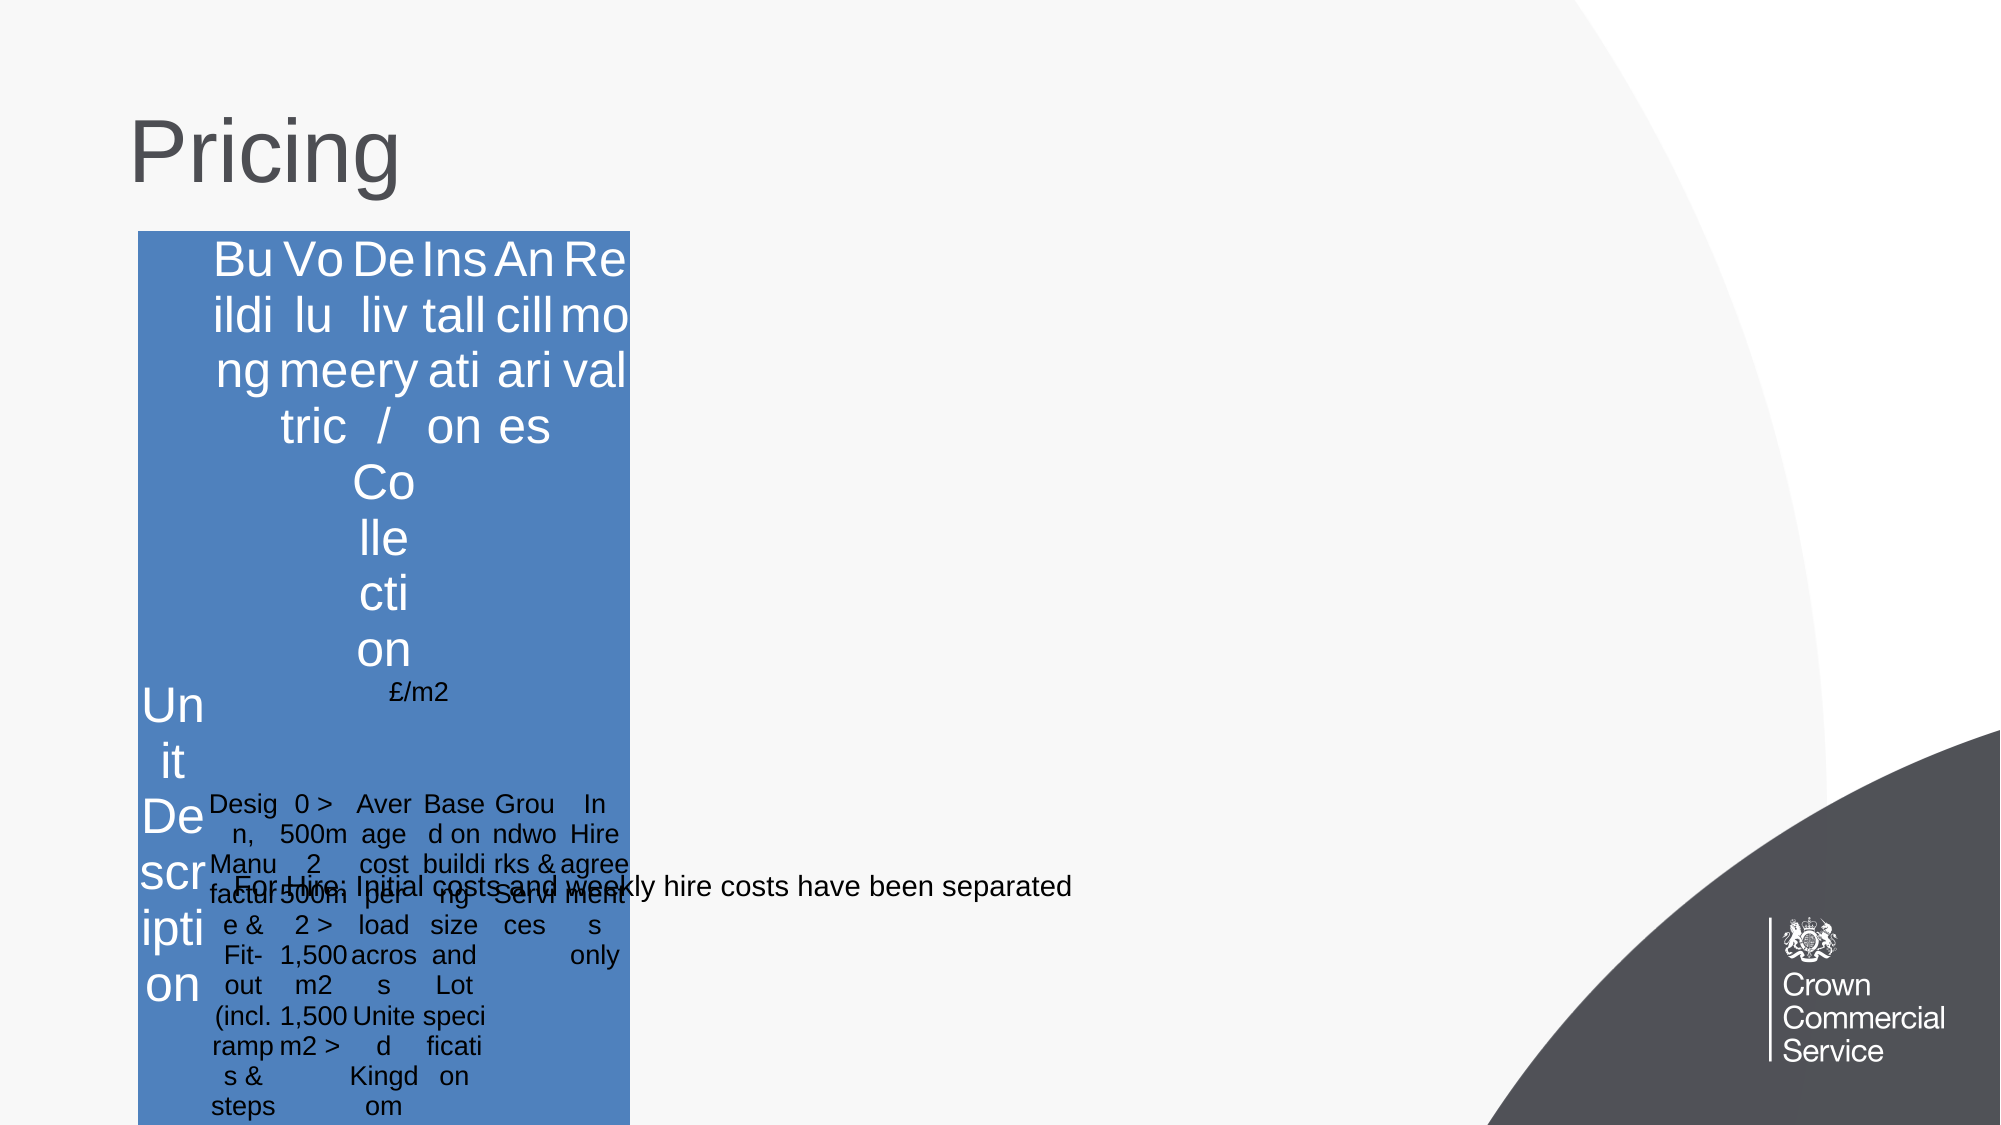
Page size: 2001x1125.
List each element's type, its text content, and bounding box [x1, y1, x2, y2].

table_cell 0 > 500m2 500m2 > 1,500m2 1,500m2 > [279, 789, 349, 851]
table_cell In Hire agreements only [560, 918, 630, 1125]
table_cell Groundworks & Services [490, 789, 560, 851]
table_cell Based on building size and Lot specification [419, 918, 490, 1125]
table_header Delivery / Collection [349, 231, 419, 677]
table_header Volumetric [279, 231, 349, 677]
table_header [138, 231, 208, 677]
title Pricing [128, 92, 1922, 232]
table_header Ancillaries [490, 231, 560, 677]
table_cell Based on building size and Lot specification [419, 789, 490, 851]
table_cell £/m2 [208, 677, 630, 789]
table_header Building [208, 231, 279, 677]
table_header Installation [419, 231, 490, 677]
table_cell 0 > 500m2 500m2 > 1,500m2 1,500m2 > [279, 918, 349, 1125]
table_cell Unit [138, 677, 208, 789]
table_cell Average cost per load across United Kingdom (Collection applies to Hire agreements only [349, 918, 419, 1125]
text_box For Hire: Initial costs and weekly hire costs have been separated [218, 851, 1377, 918]
table_cell Average cost per load across United Kingdom (Collection applies to Hire agreements only [349, 789, 419, 851]
table_cell Design, Manufacture & Fit-out (incl. ramps & steps access, doors, windows and small power) [208, 789, 279, 1125]
table_cell Groundworks & Services [490, 918, 560, 1125]
table_cell In Hire agreements only [560, 789, 630, 851]
table_cell Description [138, 789, 208, 1125]
table_header Removal [560, 231, 630, 677]
